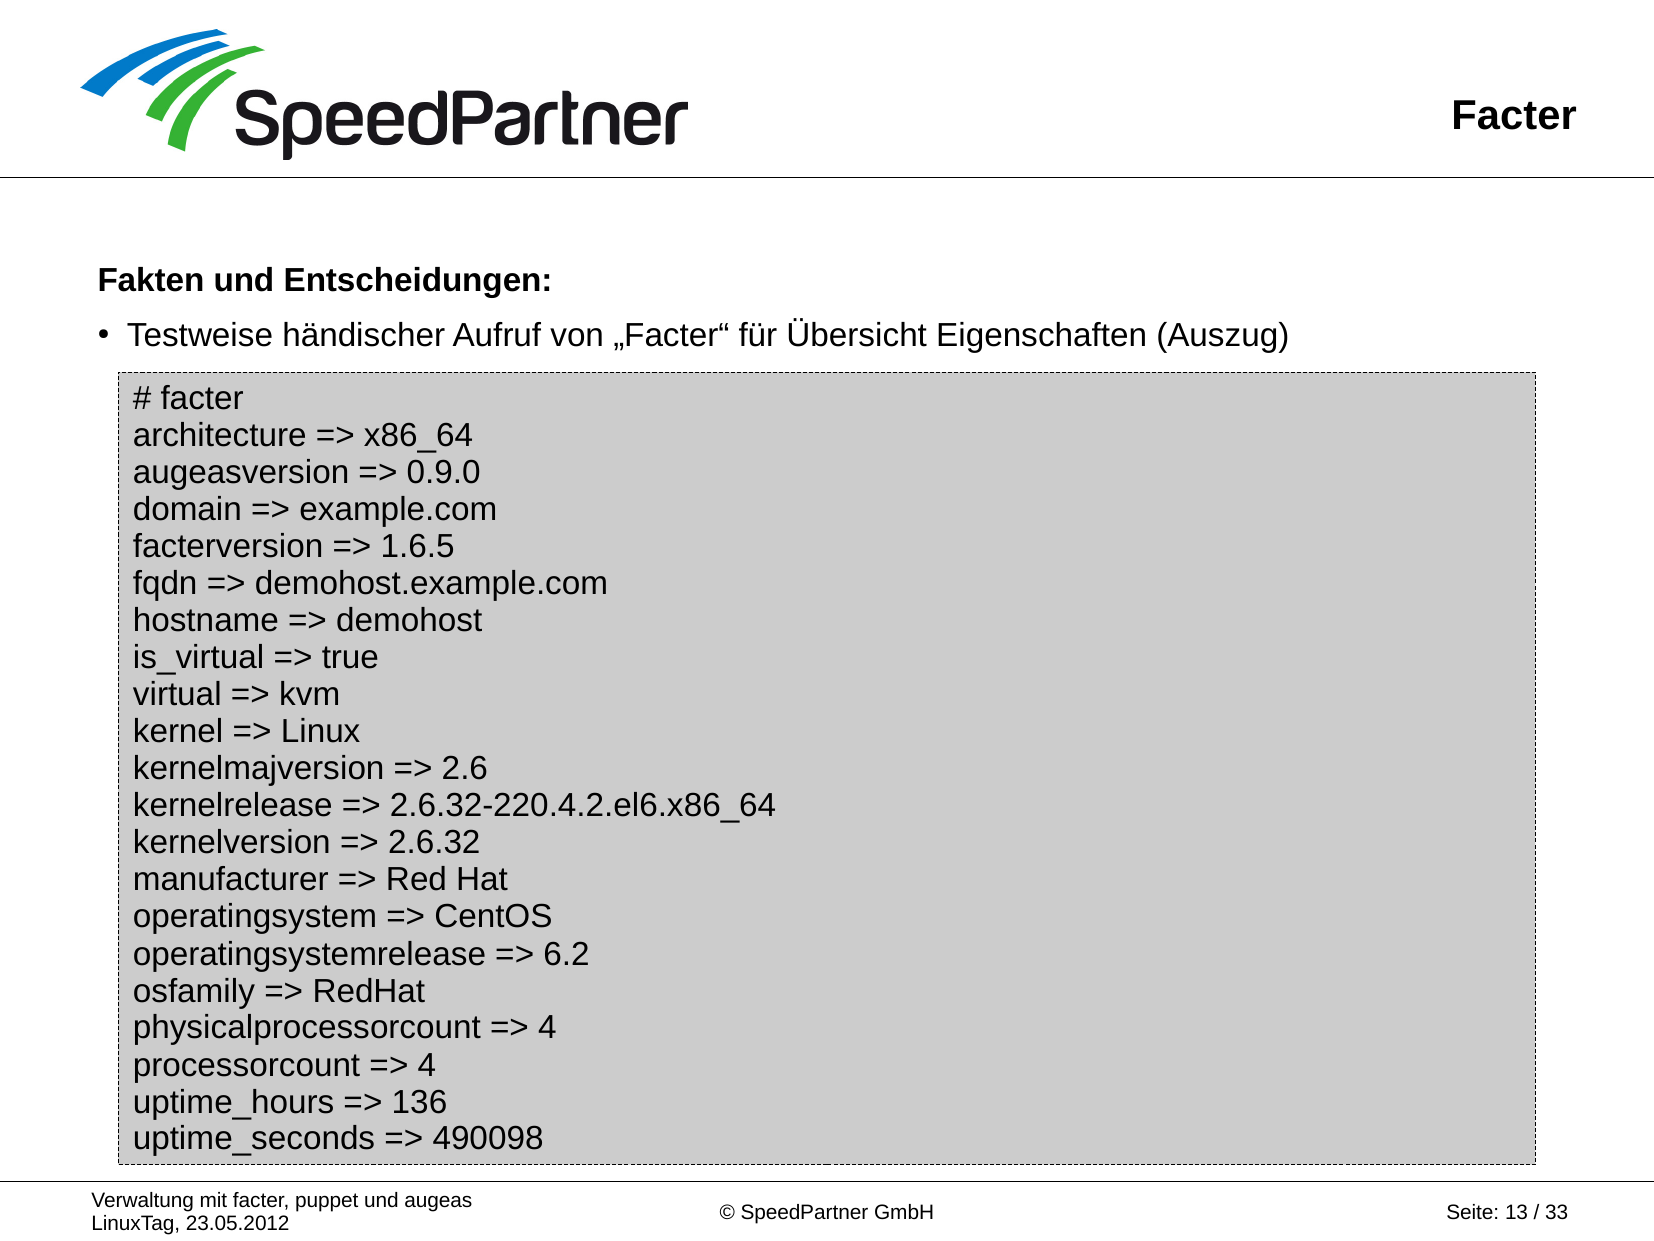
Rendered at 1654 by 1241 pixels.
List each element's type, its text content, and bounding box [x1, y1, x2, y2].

picture [80, 29, 688, 160]
text_box Fakten und Entscheidungen: Testweise händischer Aufruf von „Facter“ für Übersicht Eigenschaften (Auszug) [82, 253, 1565, 1177]
title Facter [590, 70, 1577, 160]
text_box # facter architecture => x86_64 augeasversion => 0.9.0 domain => example.com facterversion => 1.6.5 fqdn => demohost.example.com hostname => demohost is_virtual => true virtual => kvm kernel => Linux kernelmajversion => 2.6 kernelrelease => 2.6.32-220.4.2.el6.x86_64 kernelversion => 2.6.32 manufacturer => Red Hat operatingsystem => CentOS operatingsystemrelease => 6.2 osfamily => RedHat physicalprocessorcount => 4 processorcount => 4 uptime_hours => 136 uptime_seconds => 490098 [118, 372, 1536, 1165]
